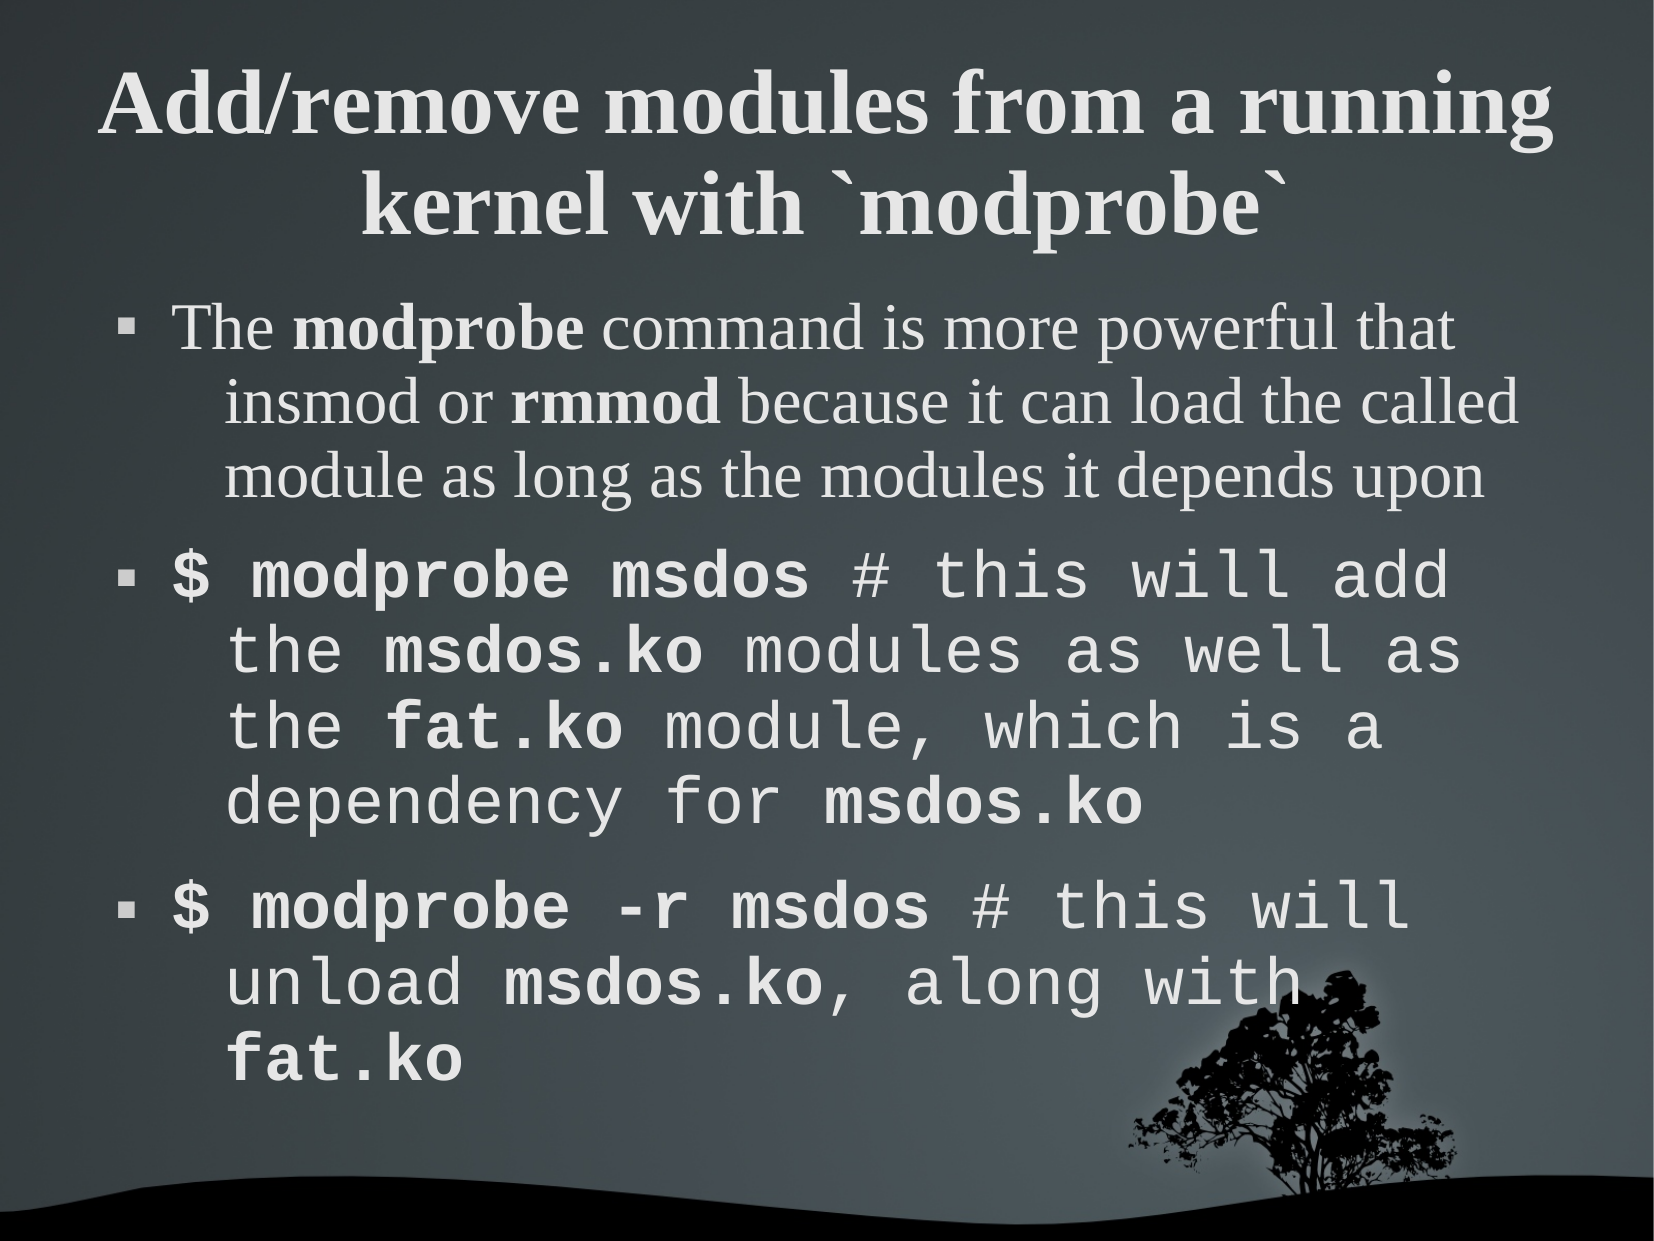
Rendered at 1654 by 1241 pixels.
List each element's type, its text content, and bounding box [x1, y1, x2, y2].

picture [0, 0, 1654, 1241]
list The modprobe command is more powerful that insmod or rmmod because it can load the called module as long as the modules it depends upon $ modprobe msdos # this will add the msdos.ko modules as well as the fat.ko module, which is a dependency for msdos.ko $ modprobe -r msdos # this will unload msdos.ko, along with fat.ko [82, 290, 1571, 1109]
title Add/remove modules from a running kernel with `modprobe` [82, 33, 1571, 273]
